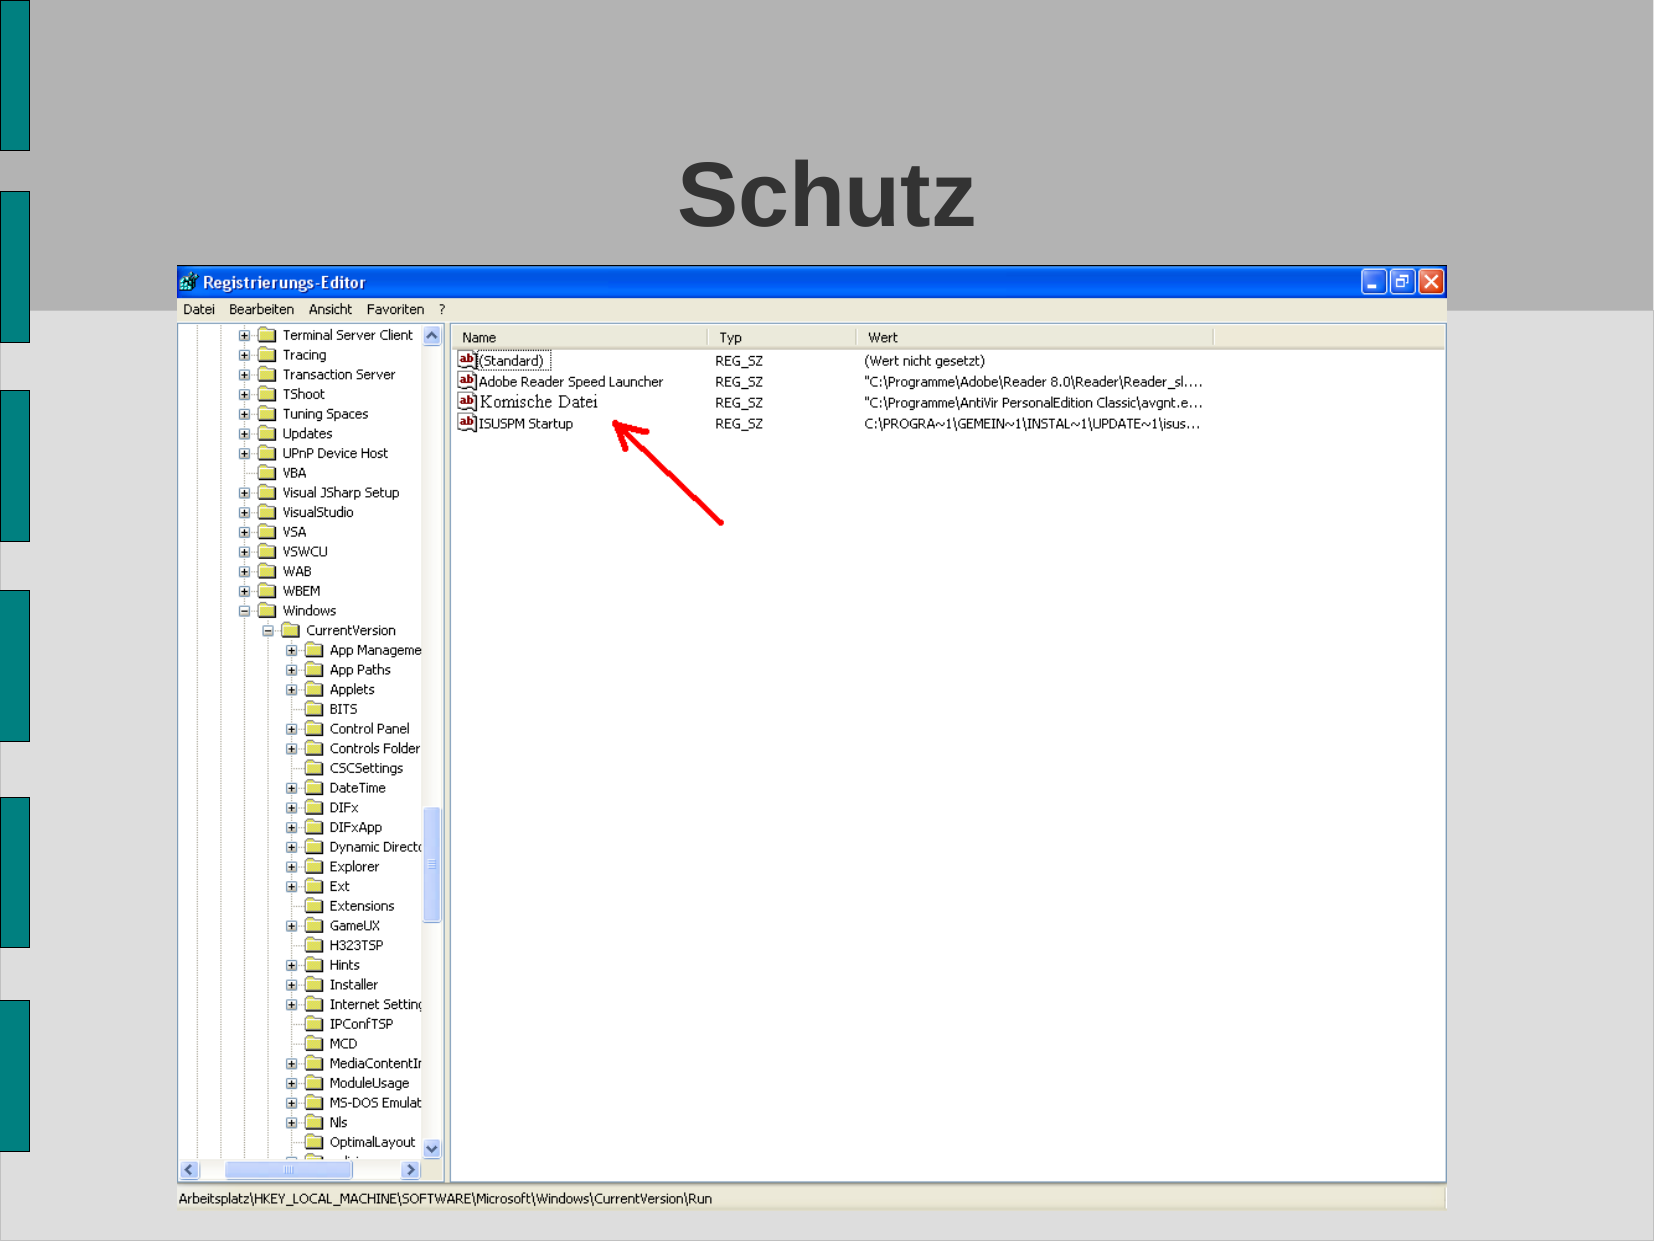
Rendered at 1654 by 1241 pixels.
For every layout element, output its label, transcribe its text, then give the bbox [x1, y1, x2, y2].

title Schutz [121, 98, 1534, 291]
picture [177, 265, 1447, 1211]
